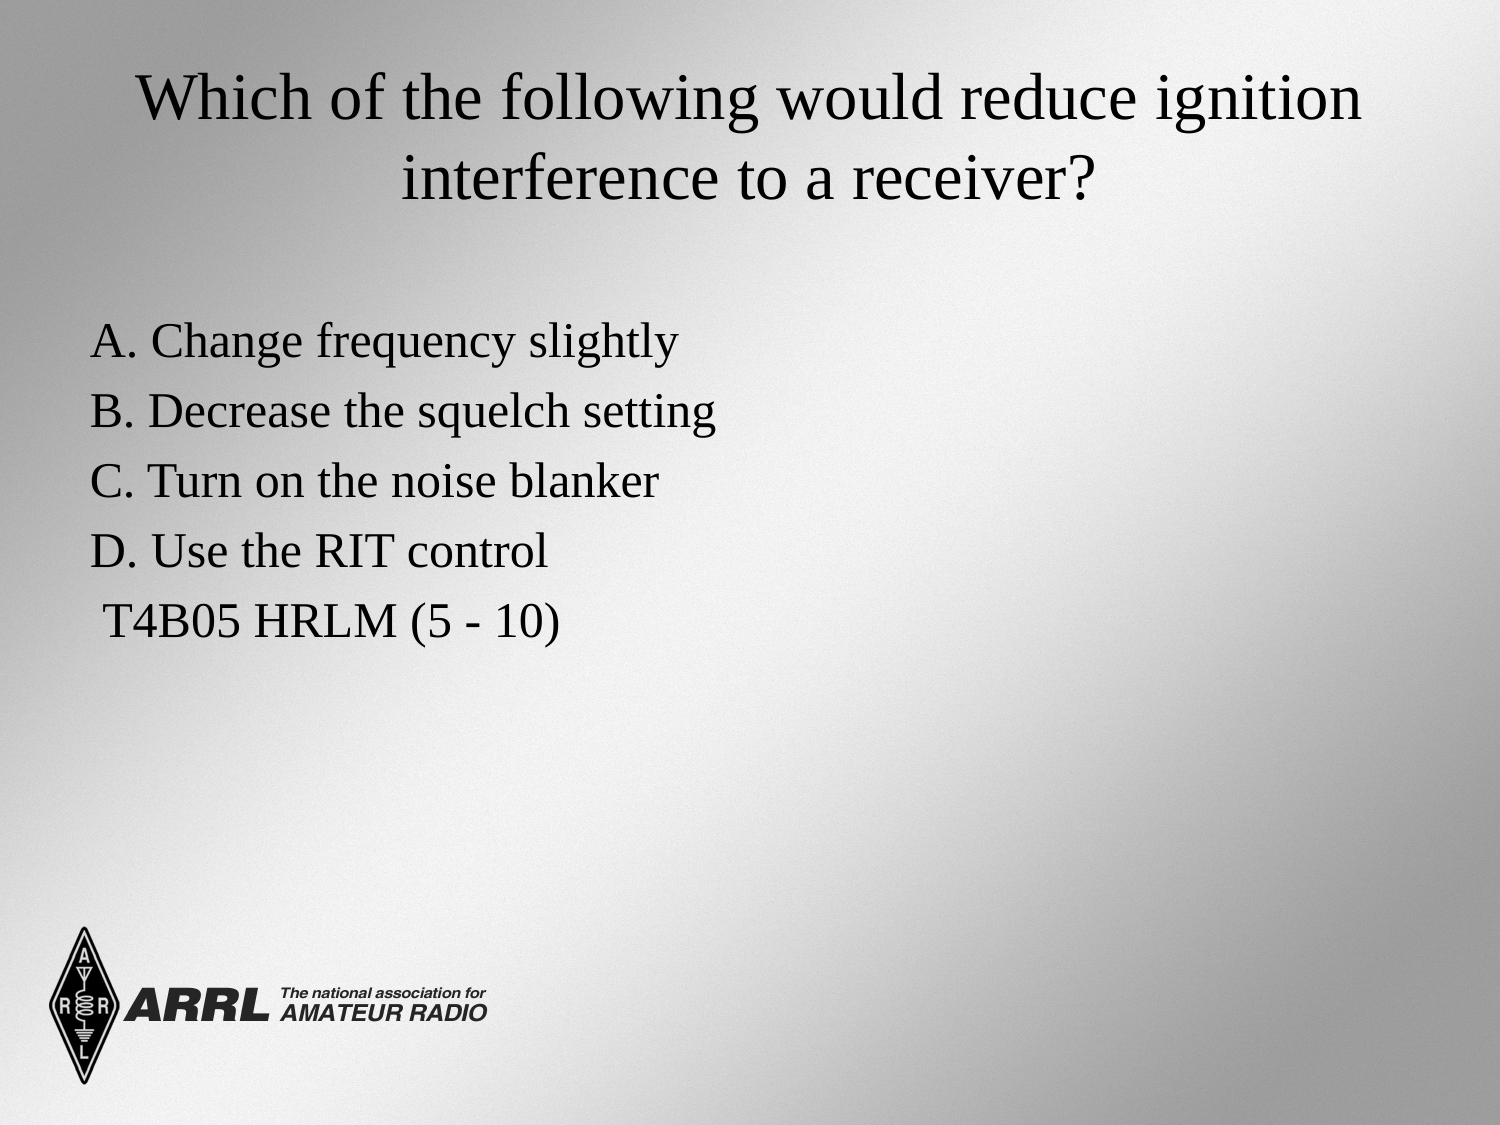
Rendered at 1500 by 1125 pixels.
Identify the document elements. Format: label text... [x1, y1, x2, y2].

title Which of the following would reduce ignition interference to a receiver? [75, 45, 1425, 233]
picture [0, 0, 1500, 1125]
list A. Change frequency slightly B. Decrease the squelch setting C. Turn on the noise blanker D. Use the RIT control T4B05 HRLM (5 - 10) [75, 299, 1425, 1005]
